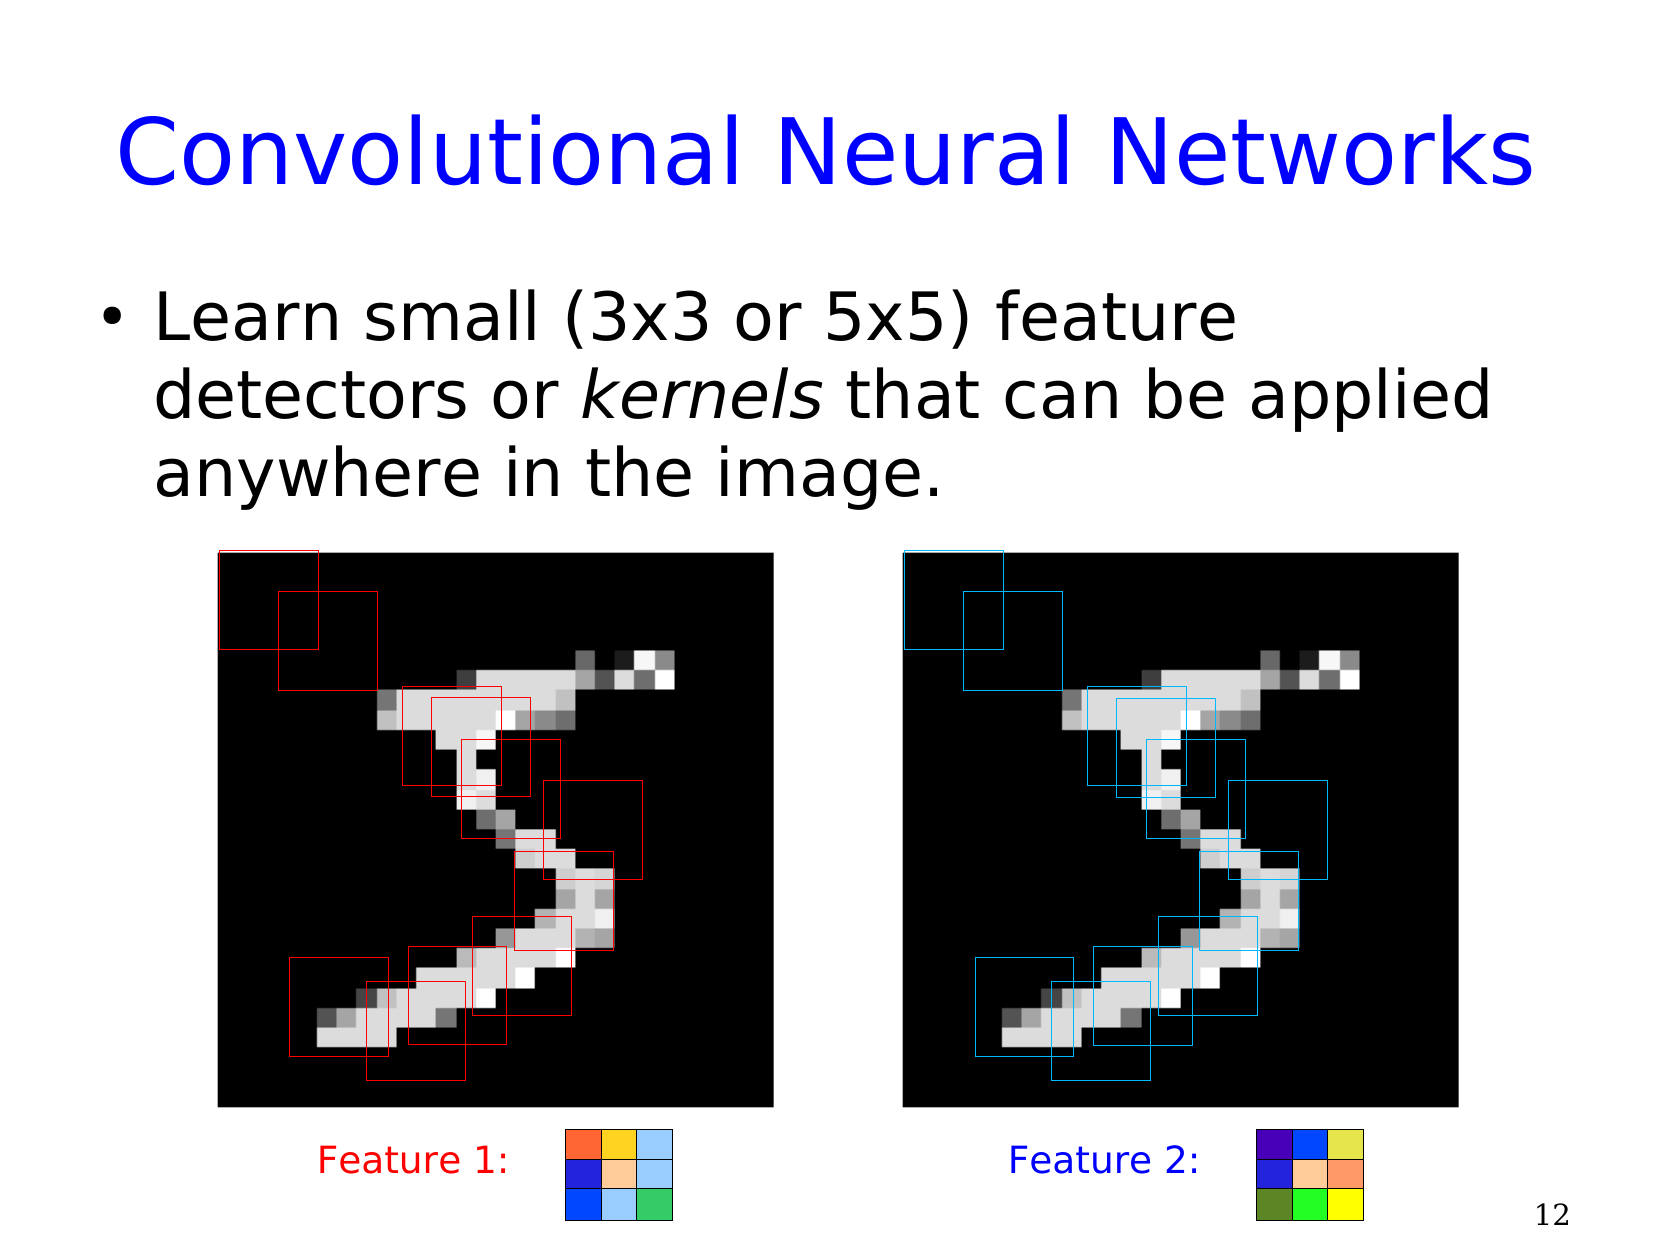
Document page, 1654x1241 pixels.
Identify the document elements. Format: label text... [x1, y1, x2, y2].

title Convolutional Neural Networks [82, 49, 1571, 257]
text_box Feature 1: [302, 1131, 544, 1234]
text_box [1256, 1129, 1364, 1221]
picture [206, 544, 786, 1115]
picture [891, 544, 1471, 1115]
text_box [565, 1129, 673, 1221]
text_box Feature 2: [993, 1131, 1235, 1234]
list Learn small (3x3 or 5x5) feature detectors or kernels that can be applied anywhere in the image. [82, 278, 1571, 1097]
